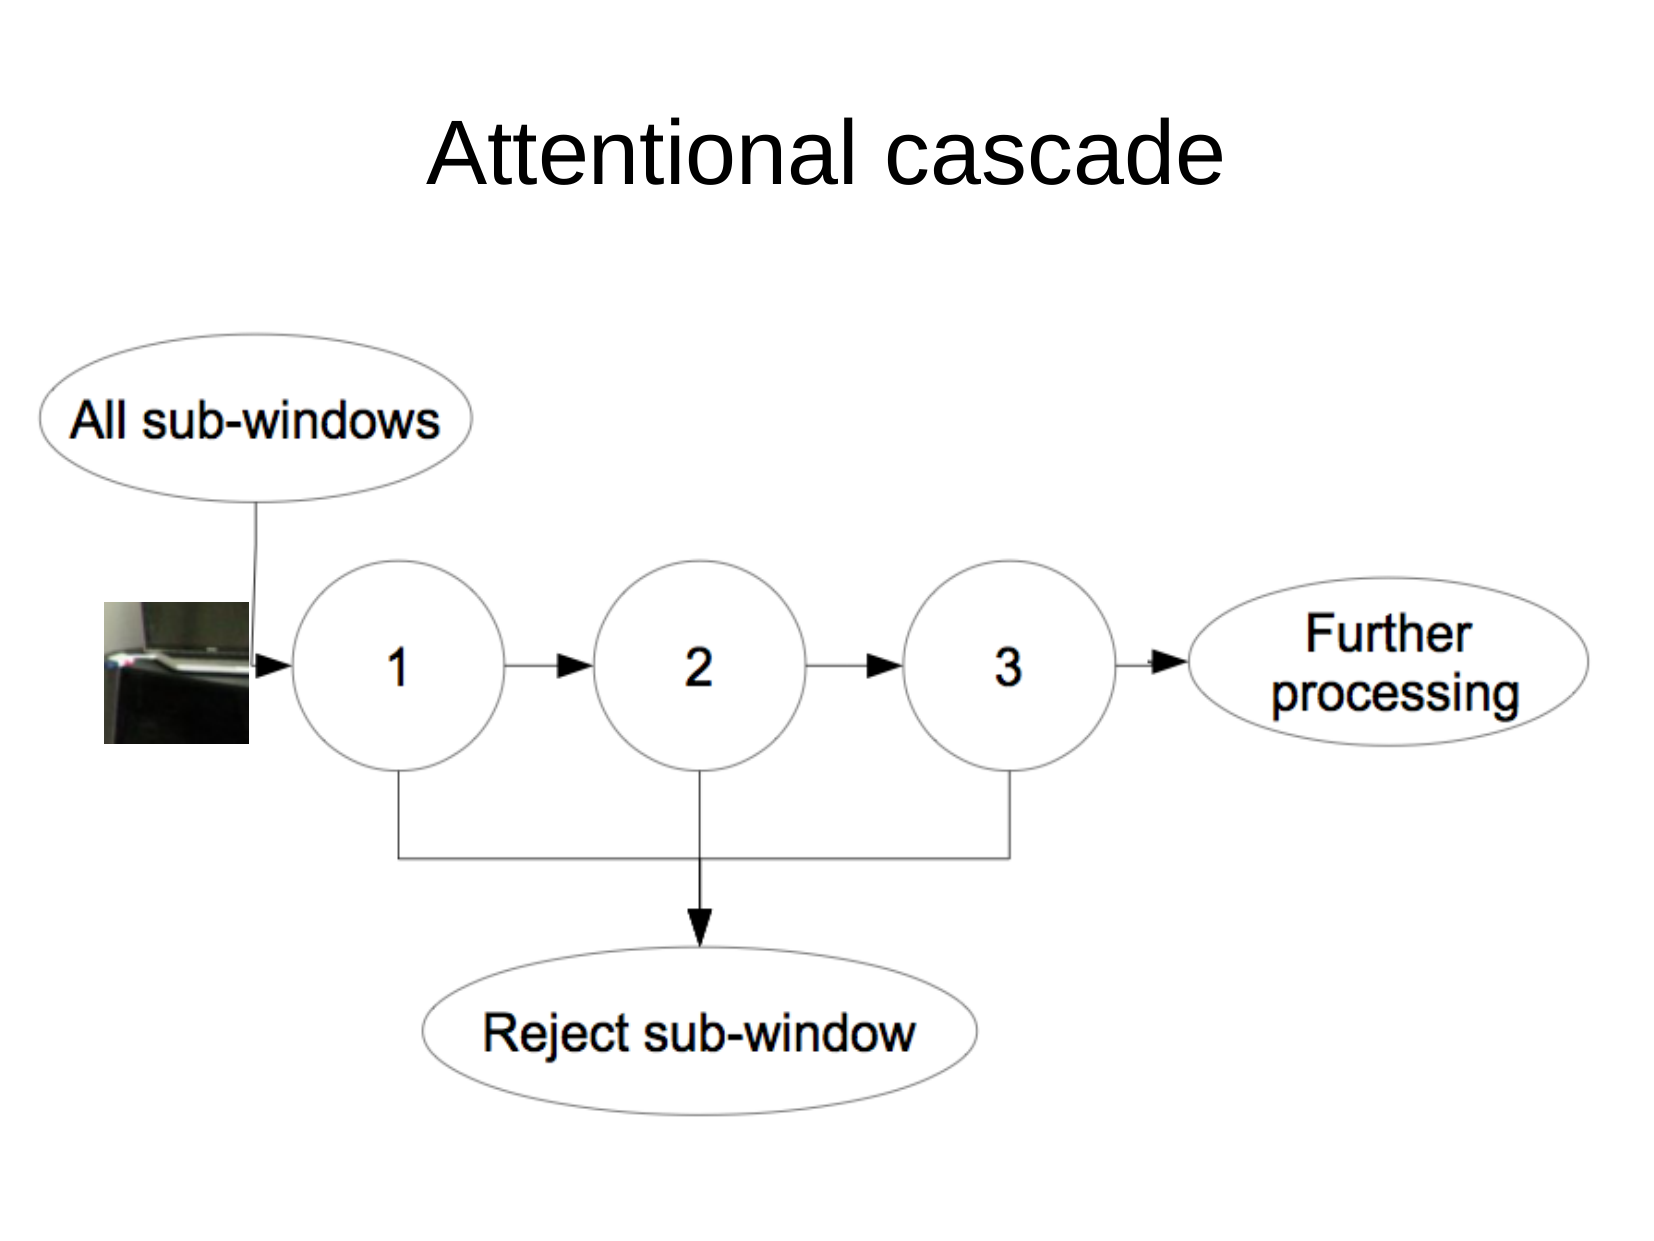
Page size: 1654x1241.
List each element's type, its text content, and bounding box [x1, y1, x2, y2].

title Attentional cascade [82, 49, 1571, 257]
picture [12, 283, 1619, 1128]
